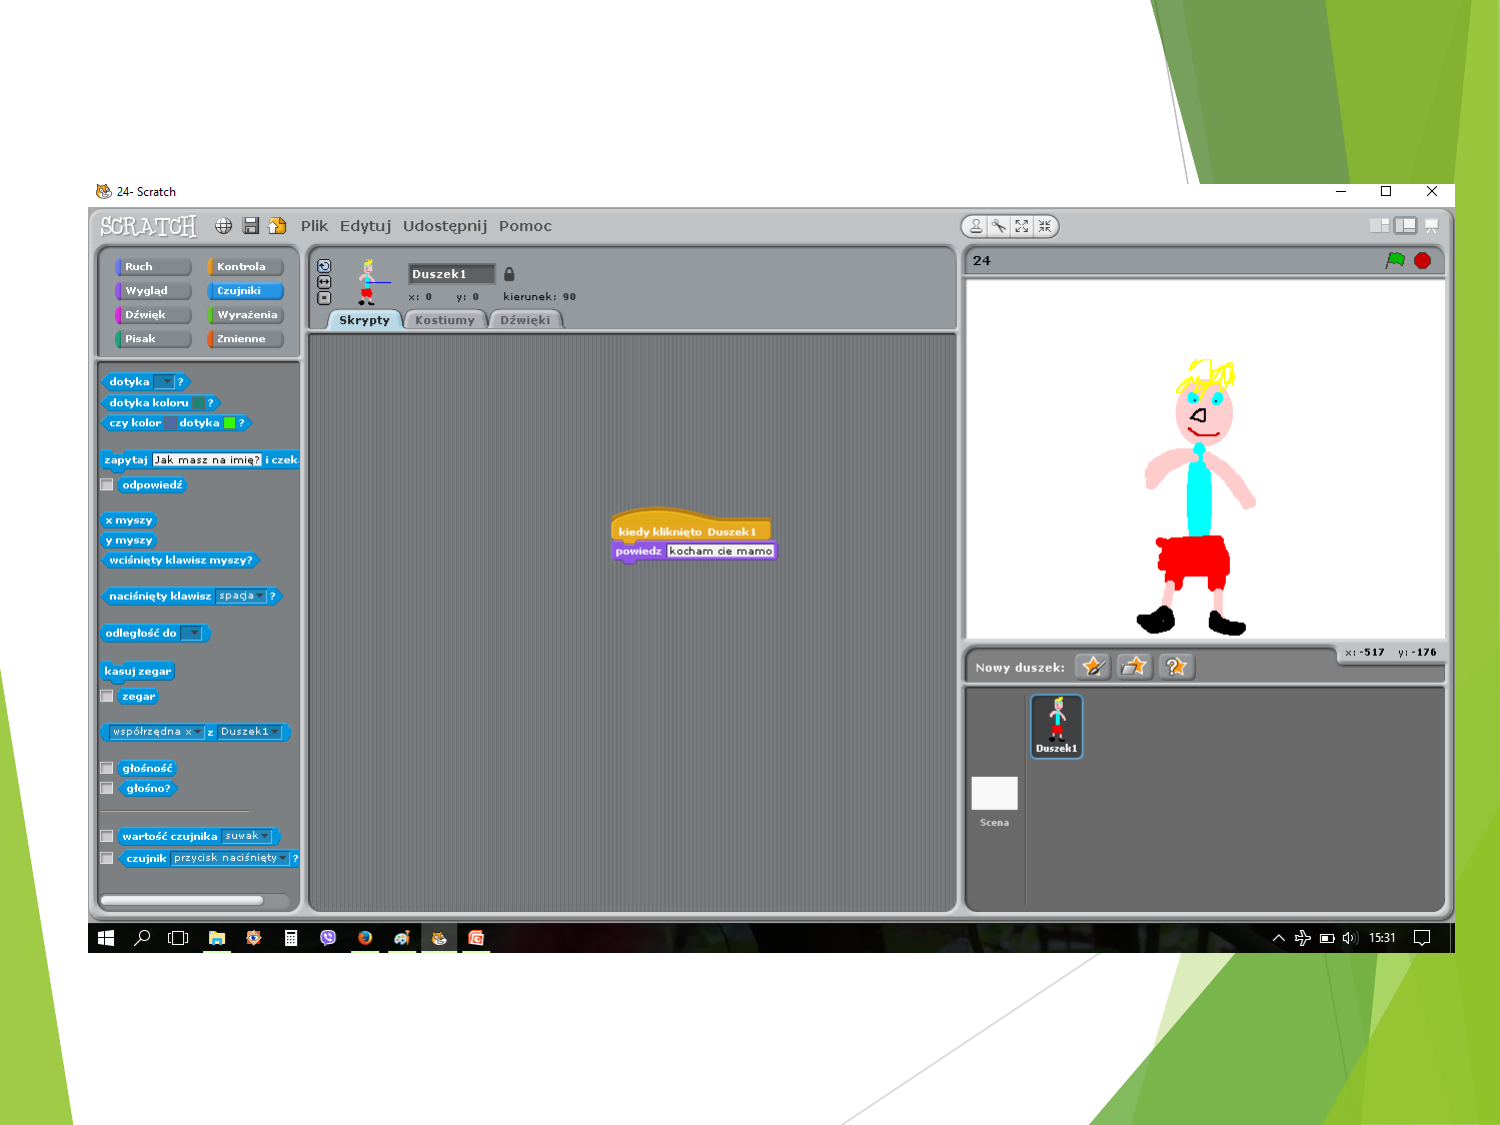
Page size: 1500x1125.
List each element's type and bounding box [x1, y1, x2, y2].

picture [88, 184, 1455, 953]
